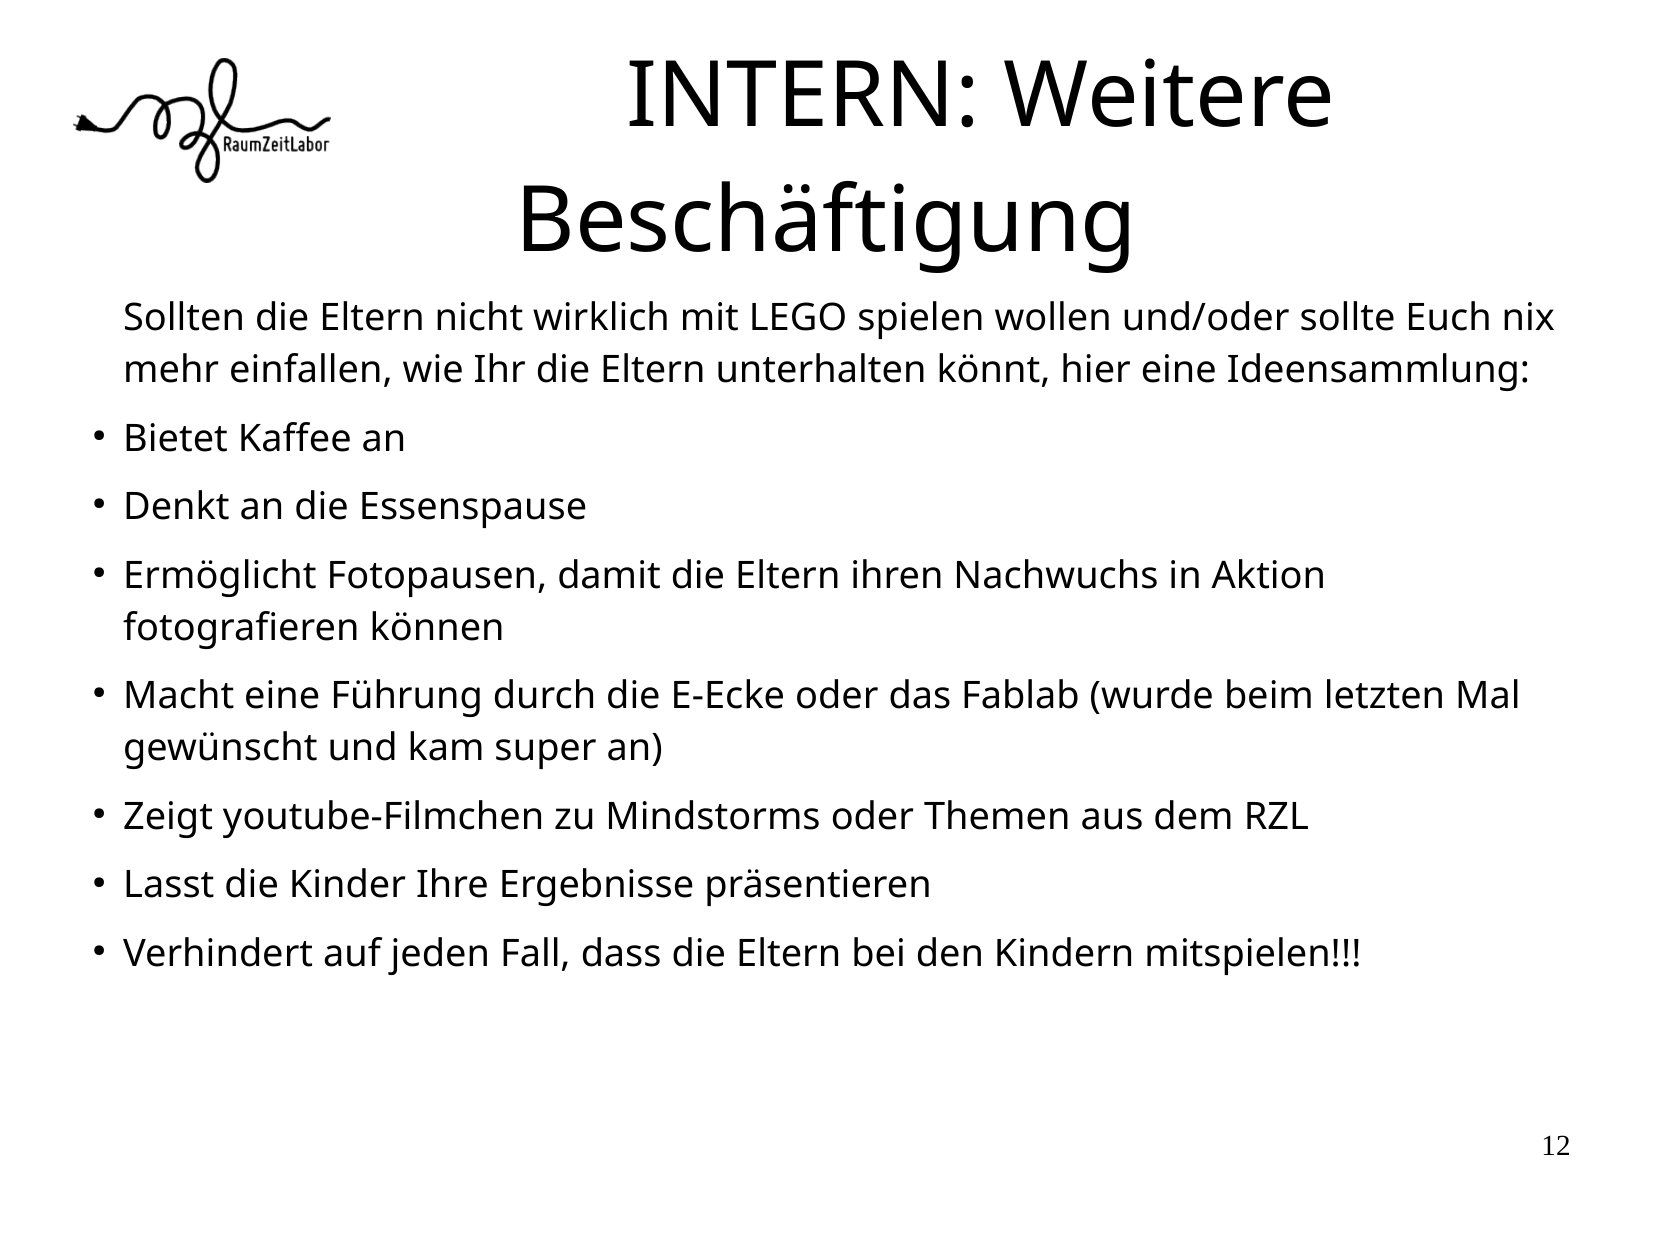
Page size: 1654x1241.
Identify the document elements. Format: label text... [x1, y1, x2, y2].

title INTERN: Weitere Beschäftigung [82, 49, 1571, 257]
list Sollten die Eltern nicht wirklich mit LEGO spielen wollen und/oder sollte Euch nix mehr einfallen, wie Ihr die Eltern unterhalten könnt, hier eine Ideensammlung: Bietet Kaffee an Denkt an die Essenspause Ermöglicht Fotopausen, damit die Eltern ihren Nachwuchs in Aktion fotografieren können Macht eine Führung durch die E-Ecke oder das Fablab (wurde beim letzten Mal gewünscht und kam super an) Zeigt youtube-Filmchen zu Mindstorms oder Themen aus dem RZL Lasst die Kinder Ihre Ergebnisse präsentieren Verhindert auf jeden Fall, dass die Eltern bei den Kindern mitspielen!!! [82, 290, 1571, 1010]
picture [73, 58, 331, 183]
